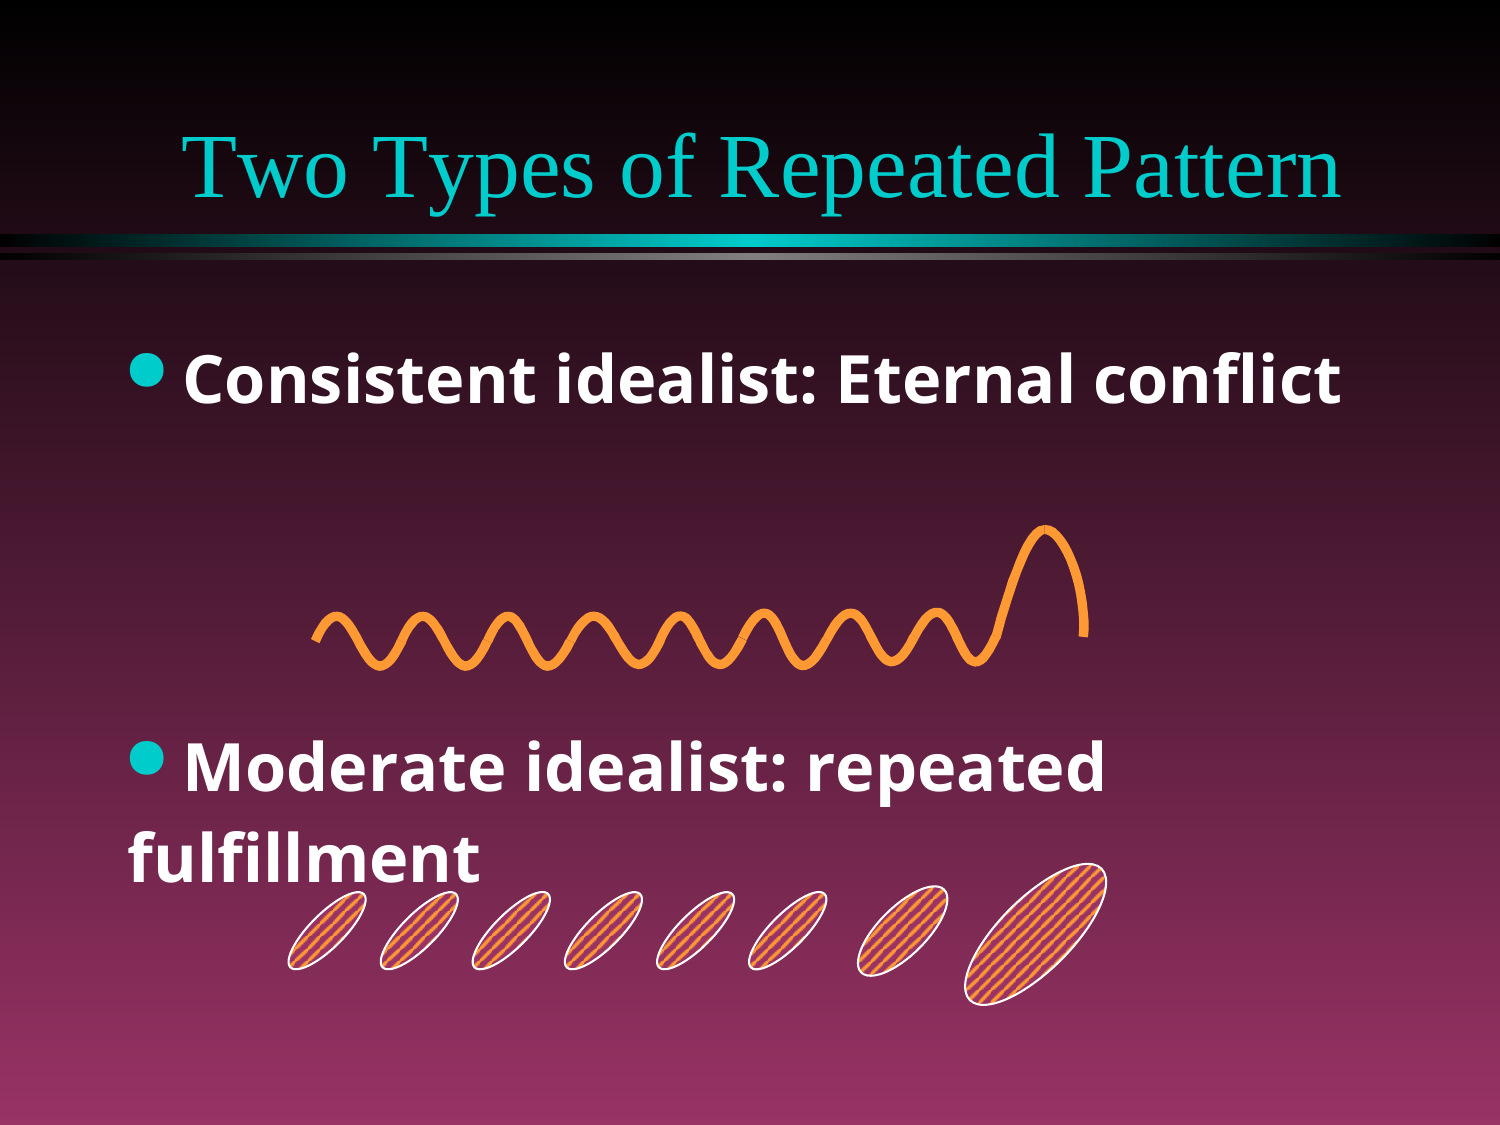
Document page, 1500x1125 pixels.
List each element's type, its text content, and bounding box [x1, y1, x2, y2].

text_box Moderate idealist: repeated fulfillment [112, 712, 1326, 910]
text_box [472, 892, 550, 970]
text_box [288, 892, 366, 970]
title Two Types of Repeated Pattern [39, 37, 1487, 225]
text_box Consistent idealist: Eternal conflict [112, 324, 1413, 431]
text_box [749, 892, 827, 970]
text_box [380, 892, 458, 970]
text_box [965, 863, 1107, 1005]
text_box [857, 886, 948, 976]
text_box [564, 892, 642, 970]
text_box [310, 524, 1089, 671]
text_box [657, 892, 735, 970]
